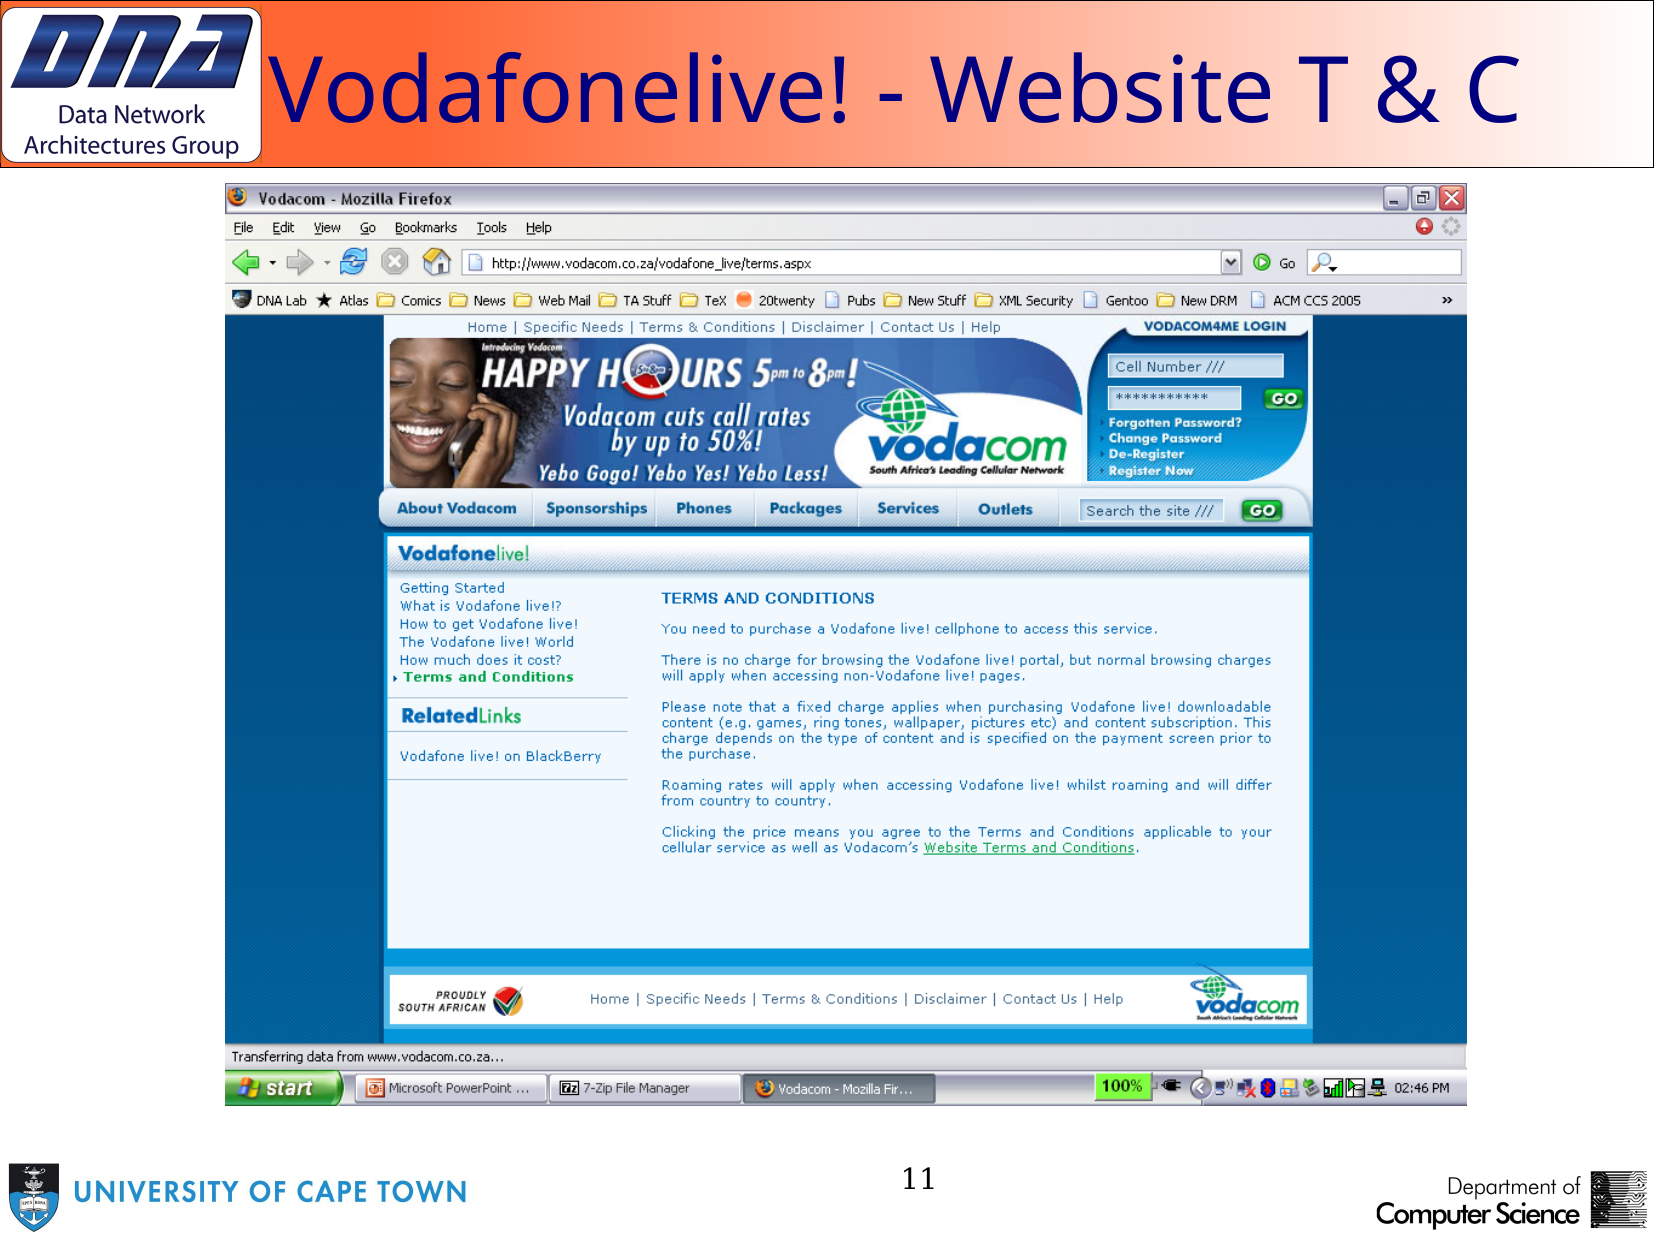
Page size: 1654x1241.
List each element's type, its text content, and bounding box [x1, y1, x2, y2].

picture [1368, 1159, 1654, 1235]
picture [5, 1159, 479, 1235]
title Vodafonelive! - Website T & C [268, 11, 1654, 163]
picture [0, 5, 262, 163]
picture [225, 183, 1467, 1106]
